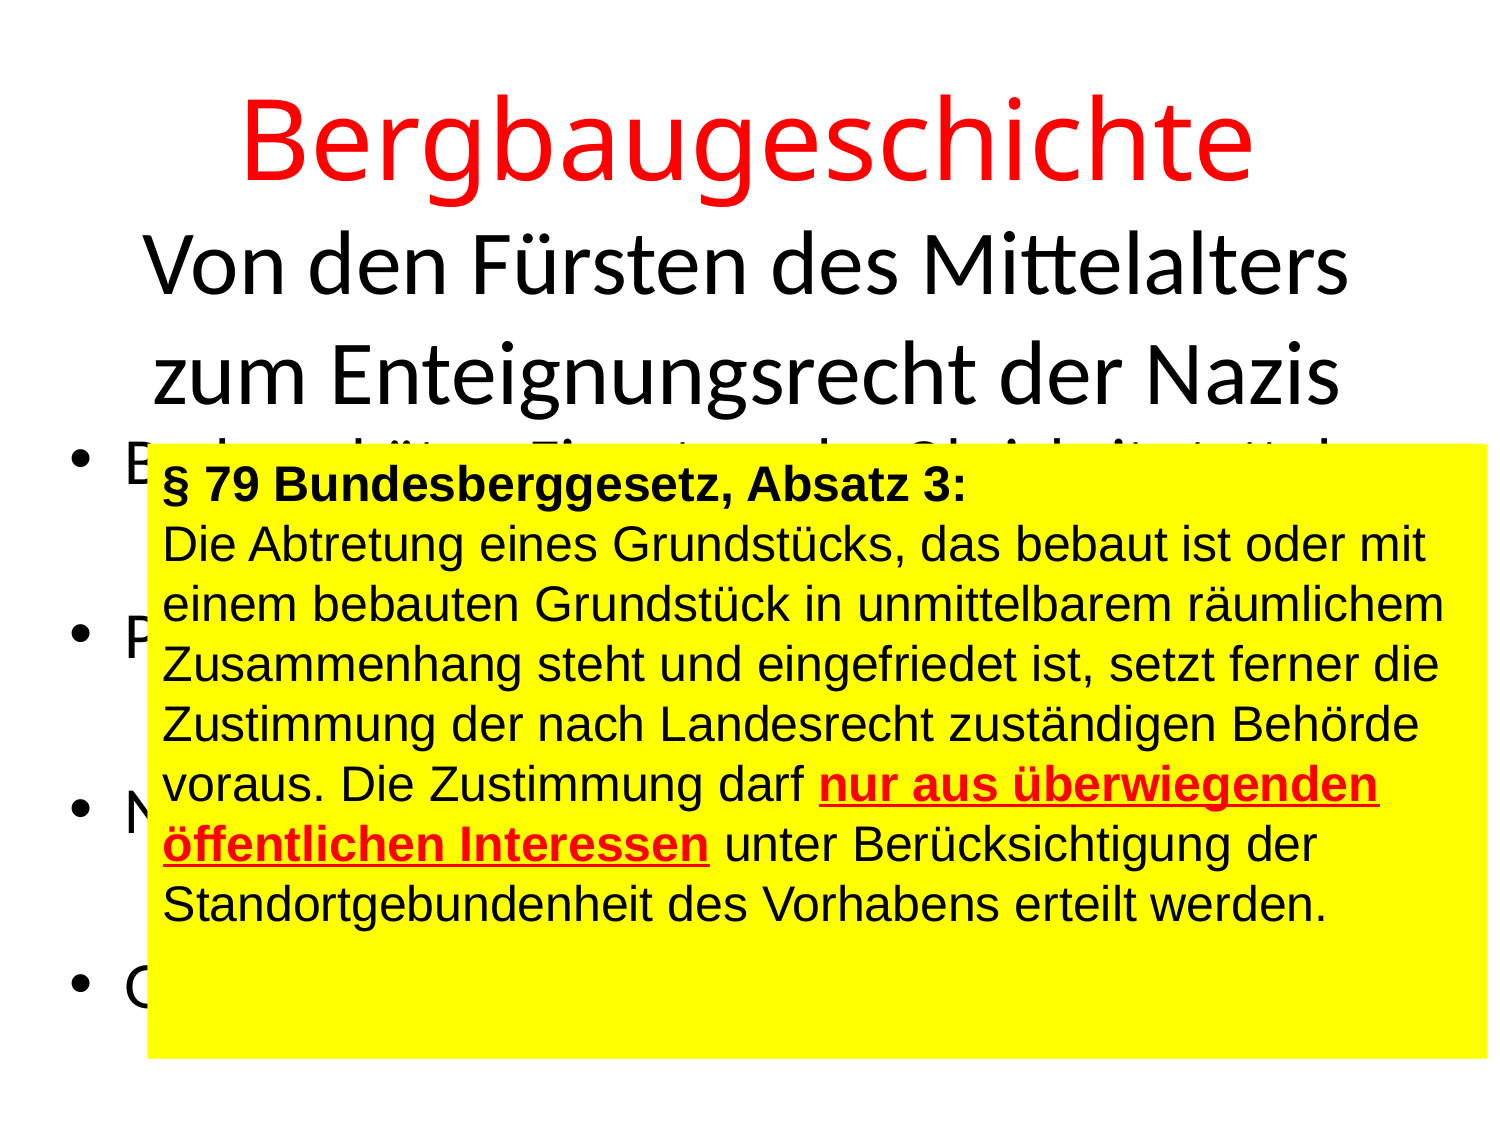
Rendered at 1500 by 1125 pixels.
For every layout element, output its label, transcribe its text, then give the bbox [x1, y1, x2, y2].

text_box § 79 Bundesberggesetz, Absatz 3: Die Abtretung eines Grundstücks, das bebaut ist oder mit einem bebauten Grundstück in unmittelbarem räumlichem Zusammenhang steht und eingefriedet ist, setzt ferner die Zustimmung der nach Landesrecht zuständigen Behörde voraus. Die Zustimmung darf nur aus überwiegenden öffentlichen Interessen unter Berücksichtigung der Standortgebundenheit des Vorhabens erteilt werden. [147, 443, 1484, 1059]
title Bergbaugeschichte Von den Fürsten des Mittelalters zum Enteignungsrecht der Nazis [72, 60, 1423, 366]
list Bodenschätze: Eigentum der Obrigkeit statt der GrundstücksbesitzerInnen seit fast 1000 Jahren Privilegierter Zugriff oder Weitergabe der Nutzungsrechte Neuerung im Dritten Reich: Verknüpfung mit Enteignungsparagraph Gilt weitgehend bis heute … [54, 410, 1478, 1031]
